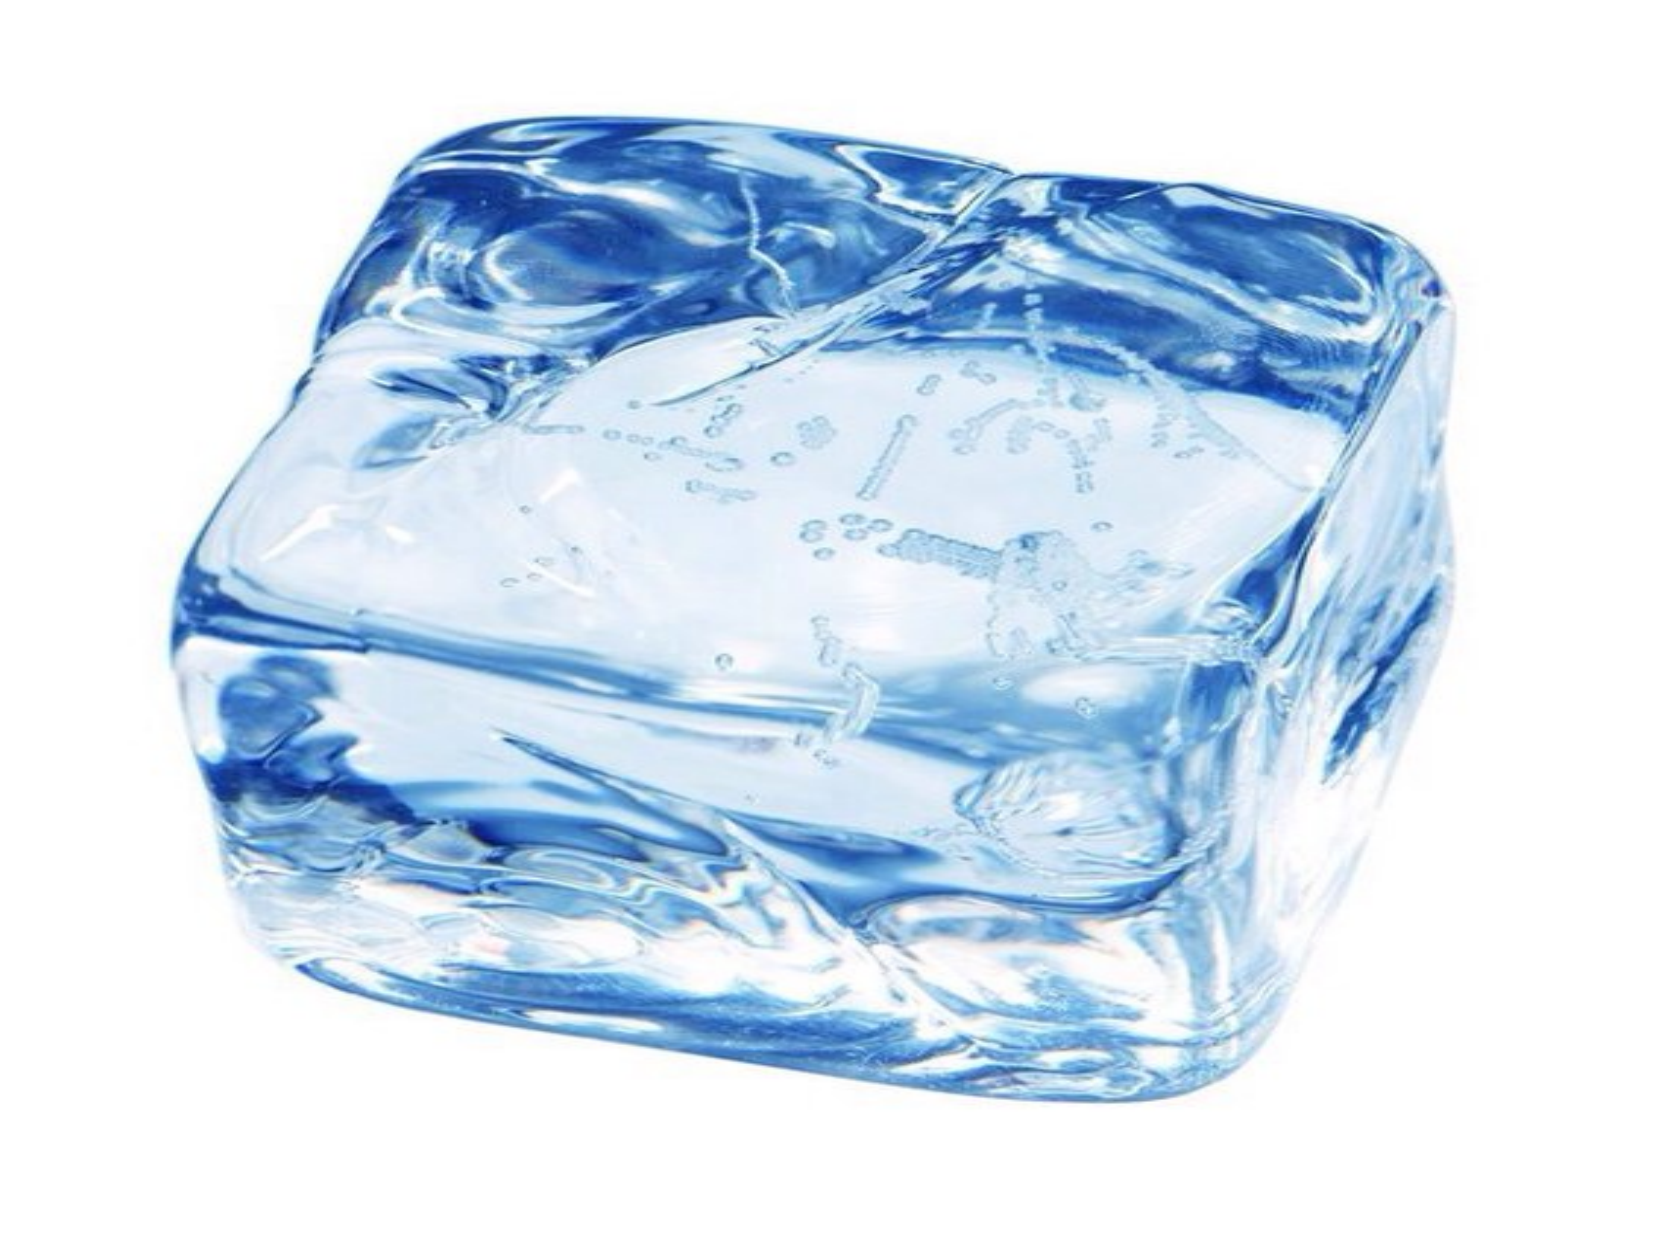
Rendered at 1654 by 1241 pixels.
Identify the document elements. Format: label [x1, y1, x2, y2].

picture [59, 47, 1607, 1193]
